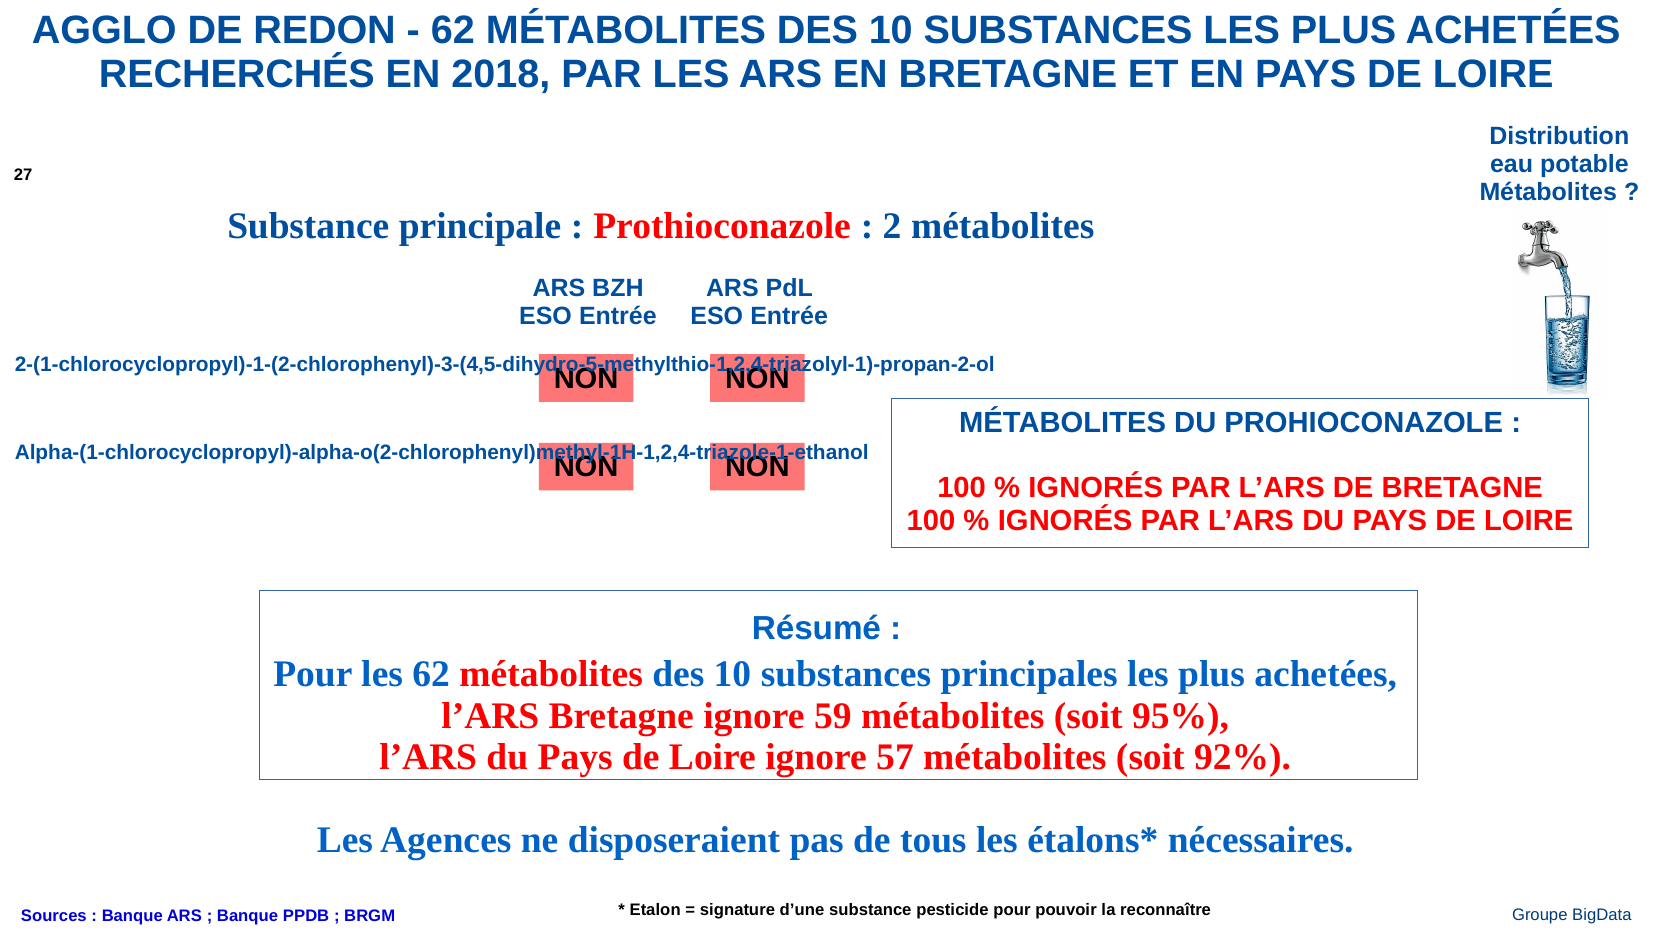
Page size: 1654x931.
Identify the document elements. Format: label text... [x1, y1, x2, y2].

text_box Alpha-(1-chlorocyclopropyl)-alpha-o(2-chlorophenyl)methyl-1H-1,2,4-triazole-1-ethanol [0, 433, 508, 496]
text_box AGGLO DE REDON - 62 MÉTABOLITES DES 10 SUBSTANCES LES PLUS ACHETÉES RECHERCHÉS EN 2018, PAR LES ARS EN BRETAGNE ET EN PAYS DE LOIRE [11, 0, 1642, 104]
text_box [0, 157, 473, 291]
text_box * Etalon = signature d’une substance pesticide pour pouvoir la reconnaître [603, 892, 1228, 927]
text_box NON [538, 442, 634, 491]
text_box Distribution eau potable Métabolites ? [1464, 114, 1654, 214]
text_box 2-(1-chlorocyclopropyl)-1-(2-chlorophenyl)-3-(4,5-dihydro-5-methylthio-1,2,4-triazolyl-1)-propan-2-ol [0, 345, 532, 407]
text_box ARS BZH ESO Entrée [504, 266, 672, 338]
text_box Résumé : [737, 602, 926, 655]
text_box NON [538, 354, 634, 402]
text_box Pour les 62 métabolites des 10 substances principales les plus achetées, l’ARS Bretagne ignore 59 métabolites (soit 95%), l’ARS du Pays de Loire ignore 57 métabolites (soit 92%). Les Agences ne disposeraient pas de tous les étalons* nécessaires. [260, 645, 1417, 779]
text_box Substance principale : Prothioconazole : 2 métabolites [473, 197, 1135, 254]
text_box Sources : Banque ARS ; Banque PPDB ; BRGM [6, 898, 416, 931]
text_box Pour les 62 métabolites des 10 substances principales les plus achetées, l’ARS Bretagne ignore 59 métabolites (soit 95%), l’ARS du Pays de Loire ignore 57 métabolites (soit 92%). Les Agences ne disposeraient pas de tous les étalons* nécessaires. [253, 645, 1418, 869]
picture [1512, 209, 1607, 399]
text_box ARS PdL ESO Entrée [675, 266, 844, 338]
text_box NON [710, 354, 805, 402]
text_box Groupe BigData [1497, 897, 1648, 931]
text_box NON [710, 442, 805, 491]
text_box MÉTABOLITES DU PROHIOCONAZOLE : 100 % IGNORÉS PAR L’ARS DE BRETAGNE 100 % IGNORÉS PAR L’ARS DU PAYS DE LOIRE [892, 399, 1588, 545]
